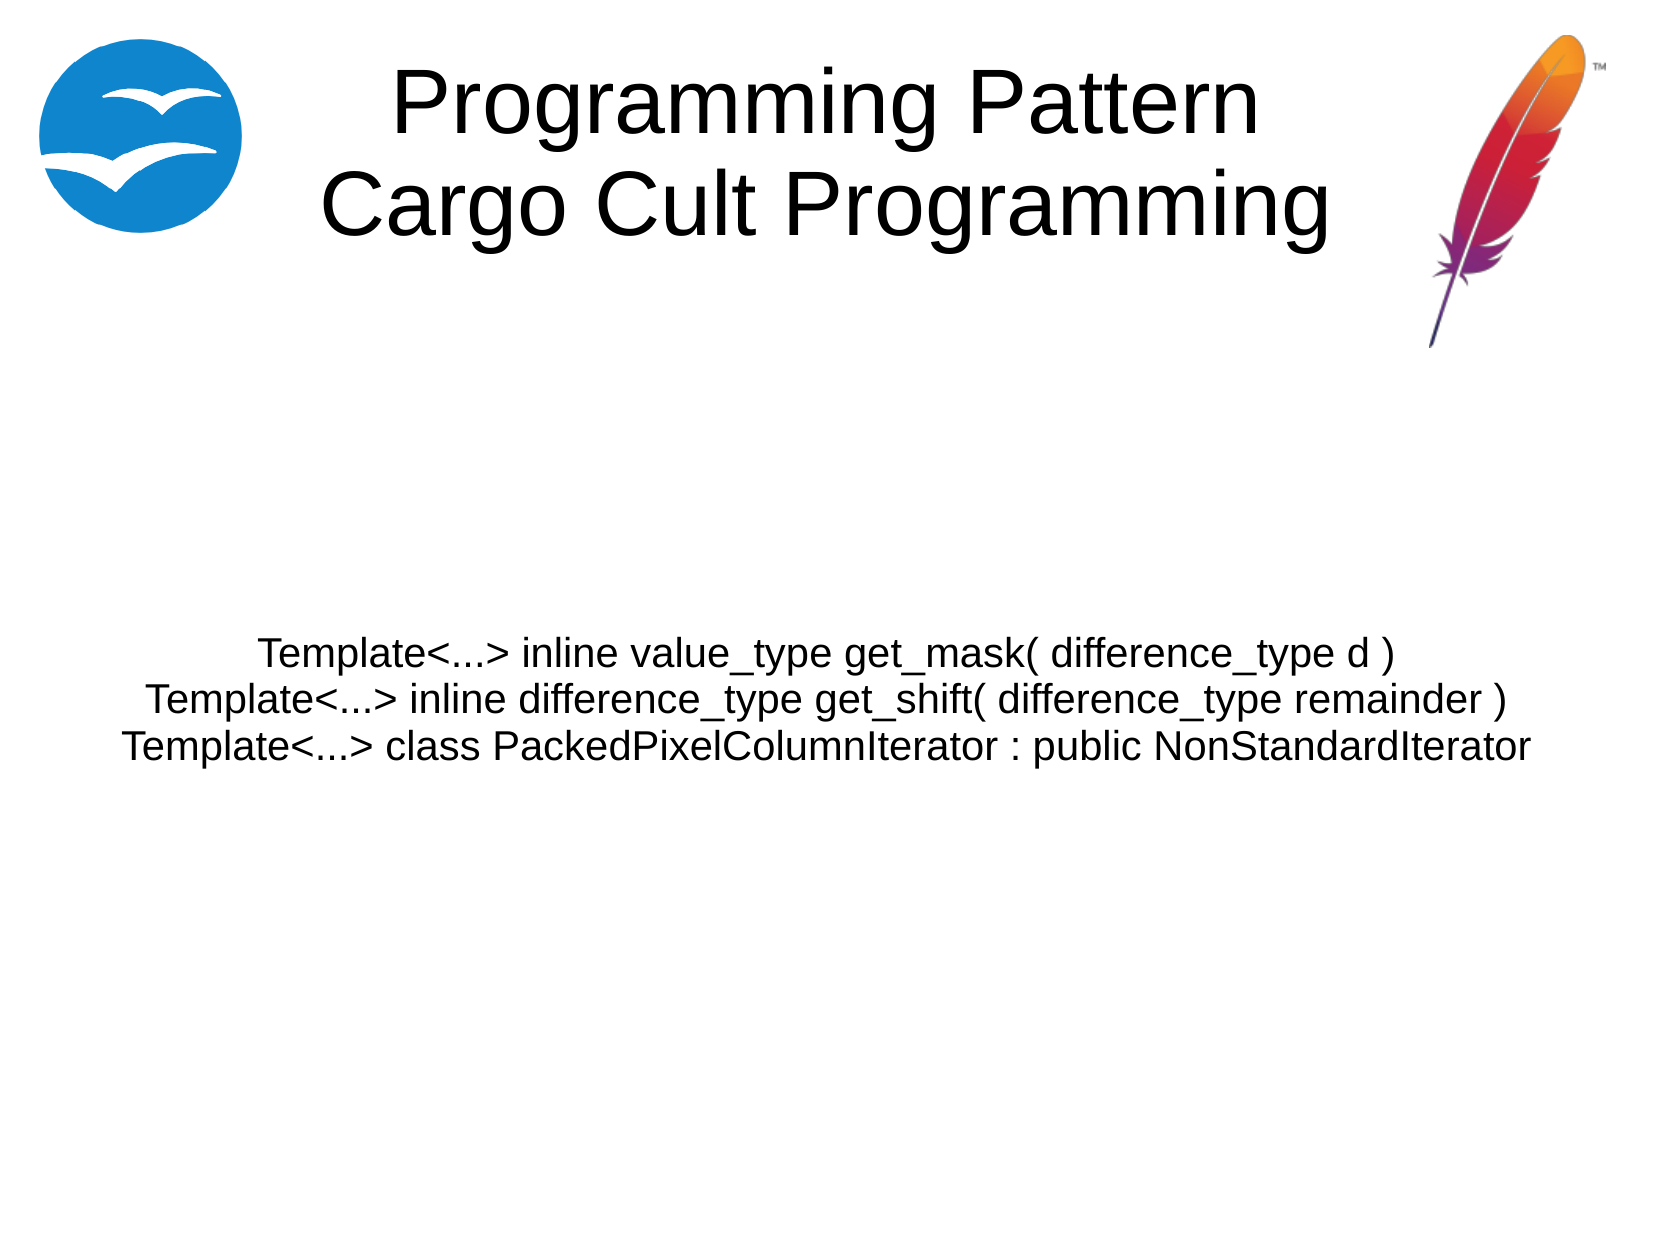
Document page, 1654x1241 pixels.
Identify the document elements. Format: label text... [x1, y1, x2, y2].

subtitle Template<...> inline value_type get_mask( difference_type d ) Template<...> inline difference_type get_shift( difference_type remainder ) Template<...> class PackedPixelColumnIterator : public NonStandardIterator [82, 290, 1571, 1109]
picture [1429, 35, 1606, 348]
title Programming Pattern Cargo Cult Programming [271, 49, 1429, 257]
picture [11, 11, 271, 260]
